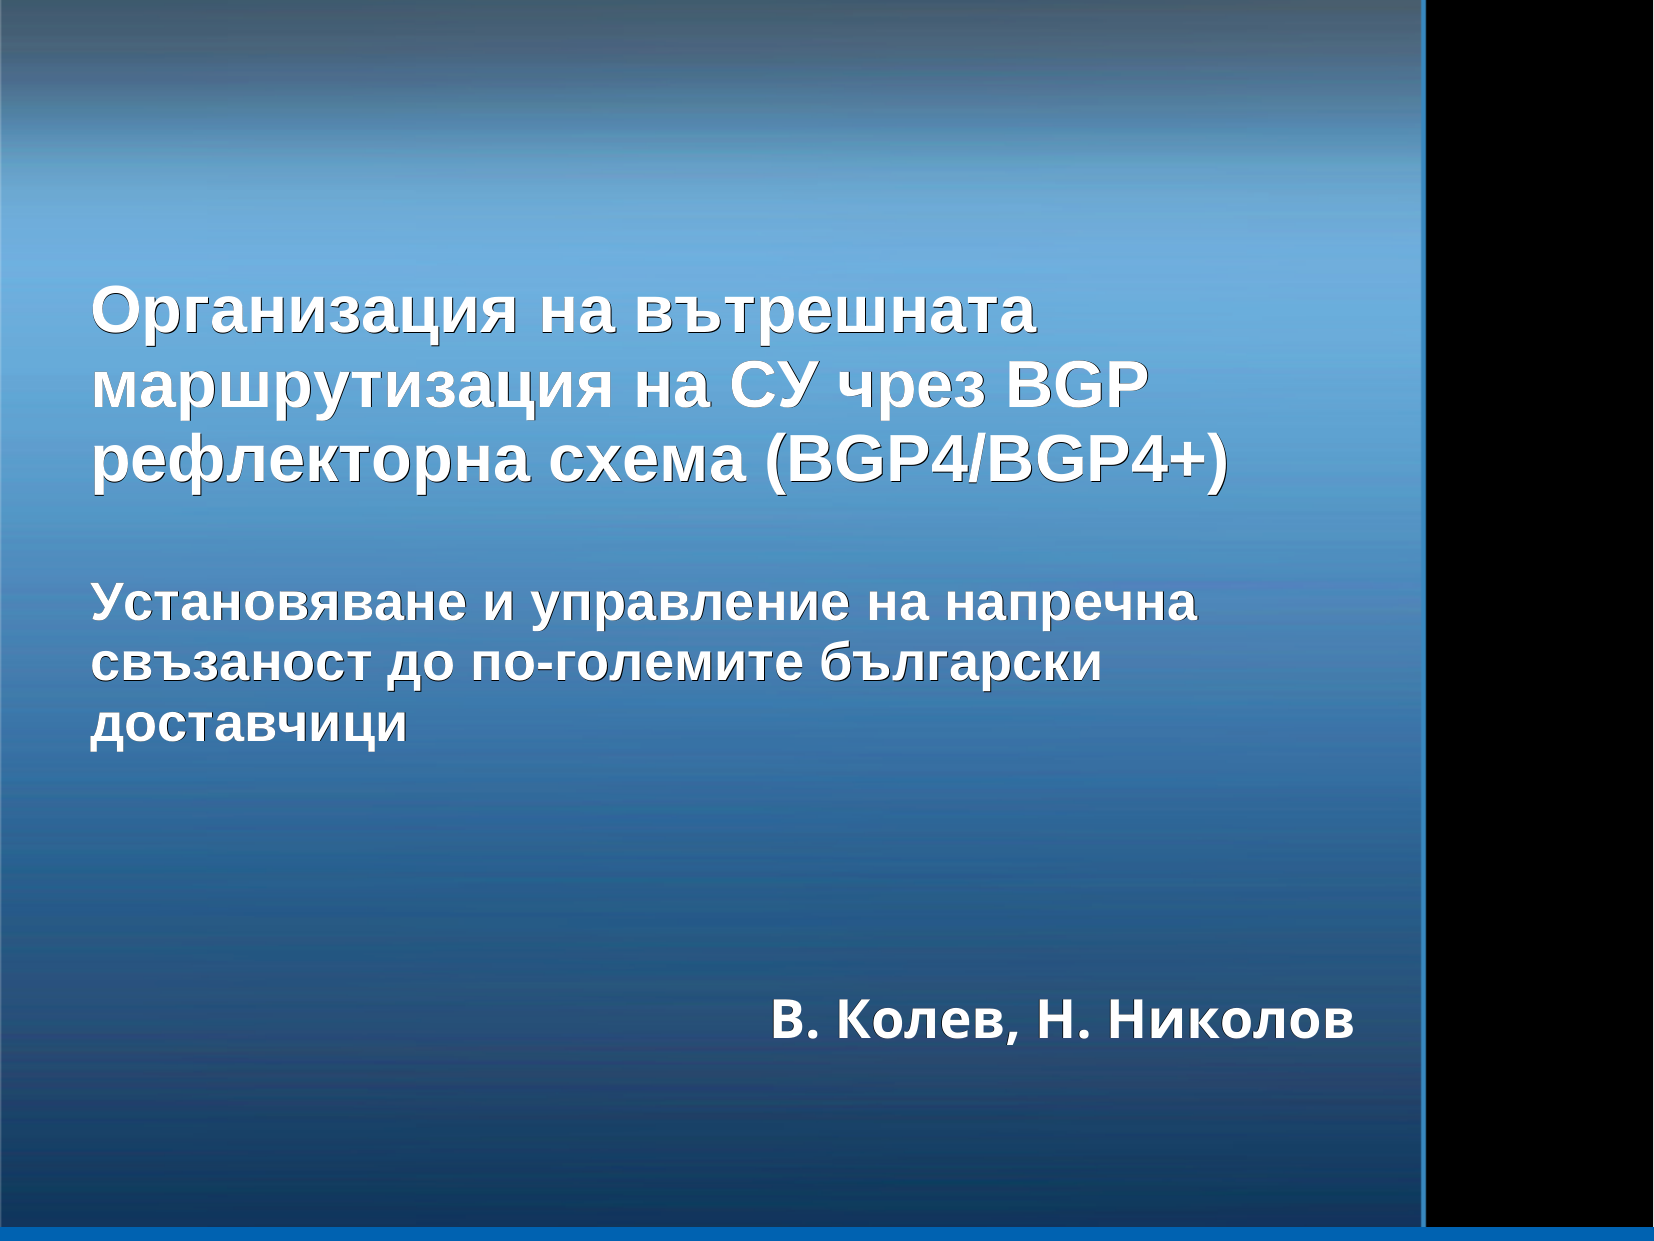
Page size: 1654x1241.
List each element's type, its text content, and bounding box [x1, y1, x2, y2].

title Организация на вътрешната маршрутизация на СУ чрез BGP рефлекторна схема (BGP4/BGP4+) Установяване и управление на напречна свъзаност до по-големите български доставчици [90, 187, 1388, 837]
title В. Колев, Н. Николов [412, 975, 1357, 1061]
picture [0, 0, 1654, 1227]
